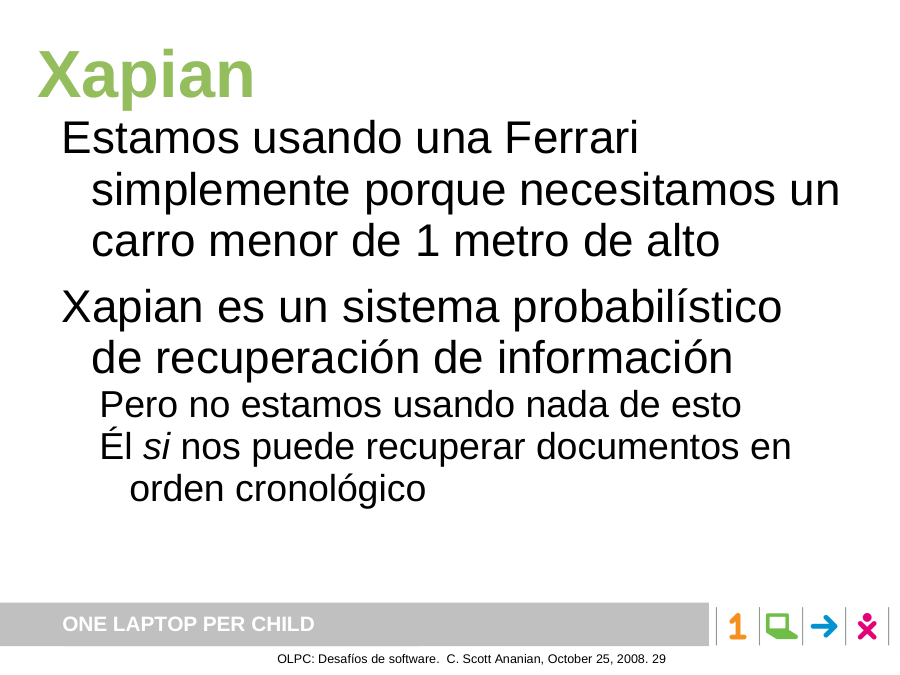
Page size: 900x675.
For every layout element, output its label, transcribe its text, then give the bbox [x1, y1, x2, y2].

list Estamos usando una Ferrari simplemente porque necesitamos un carro menor de 1 metro de alto Xapian es un sistema probabilístico de recuperación de información Pero no estamos usando nada de esto Él si nos puede recuperar documentos en orden cronológico [61, 112, 844, 675]
picture [844, 598, 898, 655]
title Xapian [37, 37, 856, 211]
